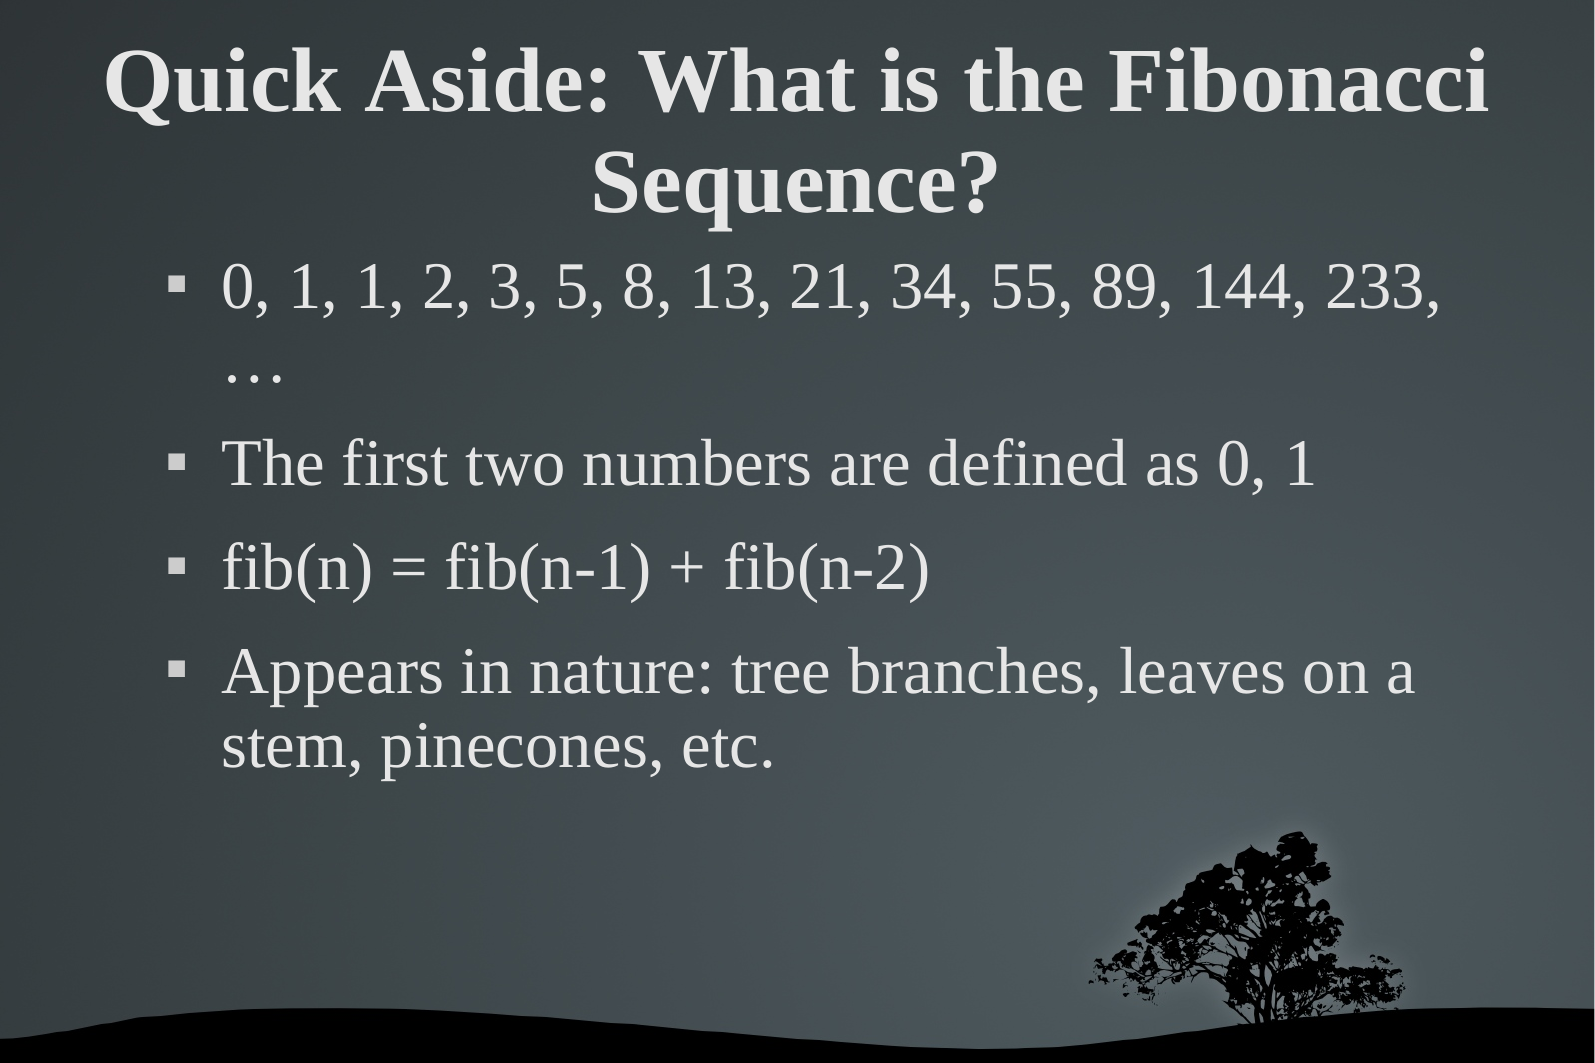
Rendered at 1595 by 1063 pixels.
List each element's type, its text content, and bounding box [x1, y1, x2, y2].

list 0, 1, 1, 2, 3, 5, 8, 13, 21, 34, 55, 89, 144, 233, … The first two numbers are defined as 0, 1 fib(n) = fib(n-1) + fib(n-2) Appears in nature: tree branches, leaves on a stem, pinecones, etc. [79, 248, 1515, 936]
title Quick Aside: What is the Fibonacci Sequence? [79, 11, 1515, 248]
picture [0, 0, 1595, 1063]
